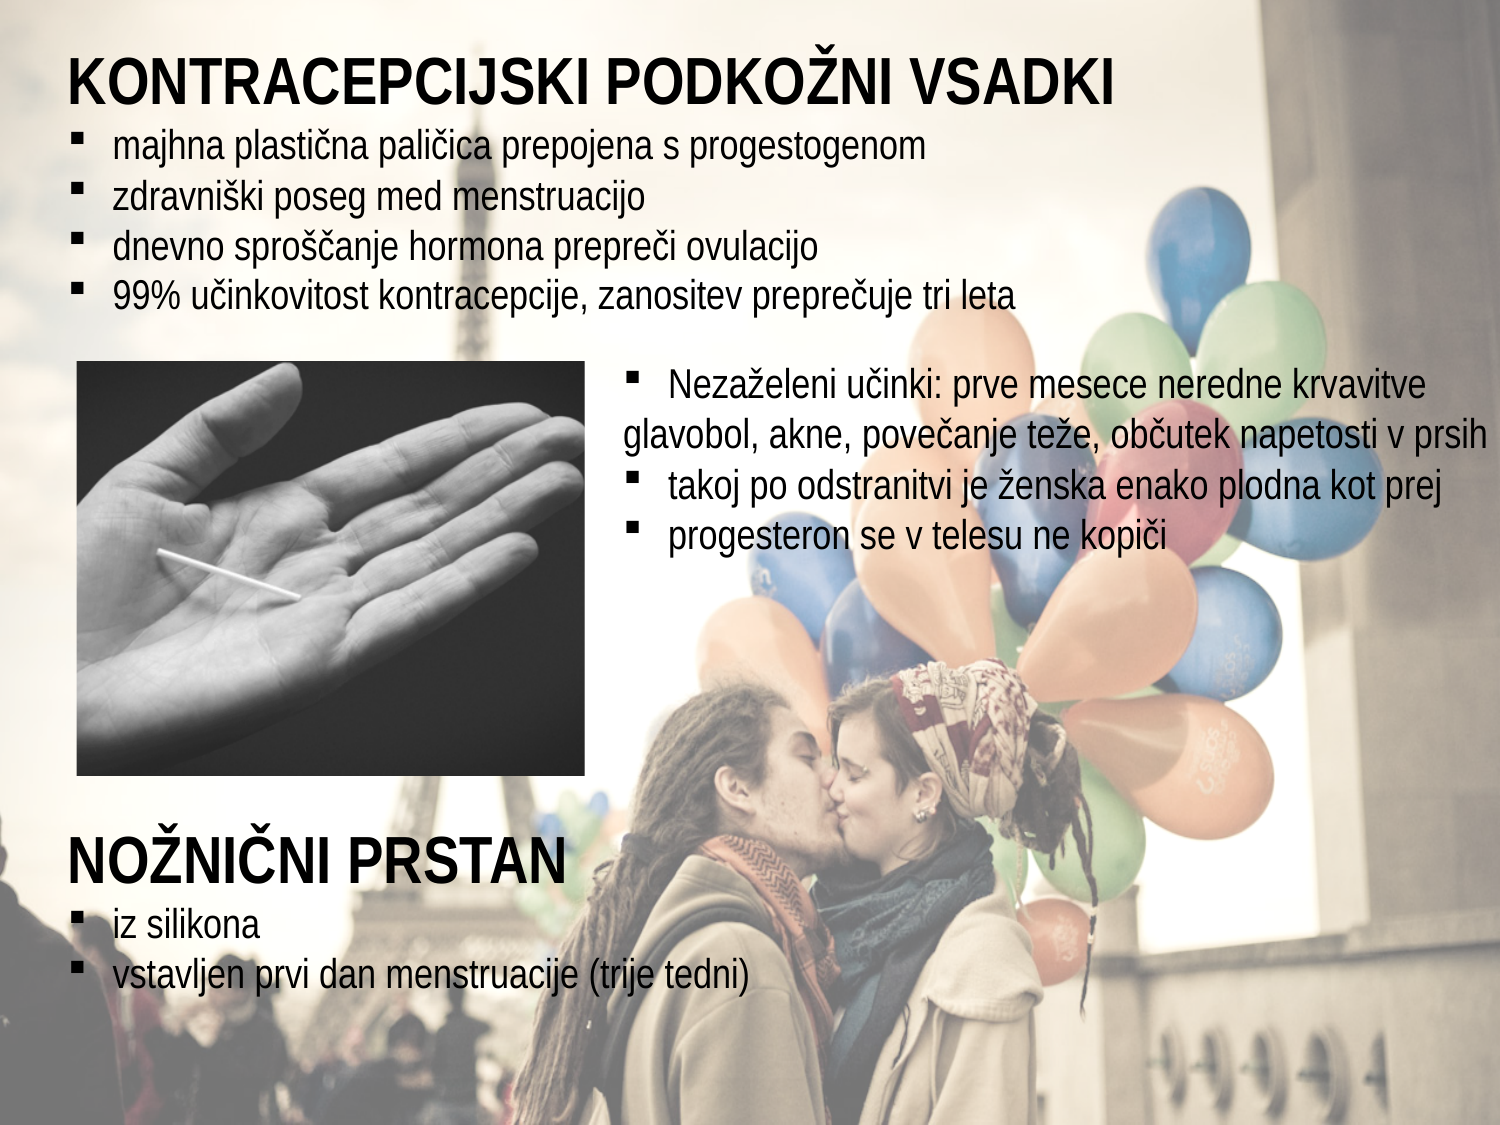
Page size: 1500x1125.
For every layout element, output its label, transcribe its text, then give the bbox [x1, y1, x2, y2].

text_box KONTRACEPCIJSKI PODKOŽNI VSADKI majhna plastična paličica prepojena s progestogenom zdravniški poseg med menstruacijo dnevno sproščanje hormona prepreči ovulacijo 99% učinkovitost kontracepcije, zanositev preprečuje tri leta NOŽNIČNI PRSTAN iz silikona vstavljen prvi dan menstruacije (trije tedni) [53, 30, 1500, 1005]
picture [0, 0, 1500, 1125]
text_box Nezaželeni učinki: prve mesece neredne krvavitve glavobol, akne, povečanje teže, občutek napetosti v prsih takoj po odstranitvi je ženska enako plodna kot prej progesteron se v telesu ne kopiči [608, 349, 1500, 565]
picture [76, 361, 585, 776]
